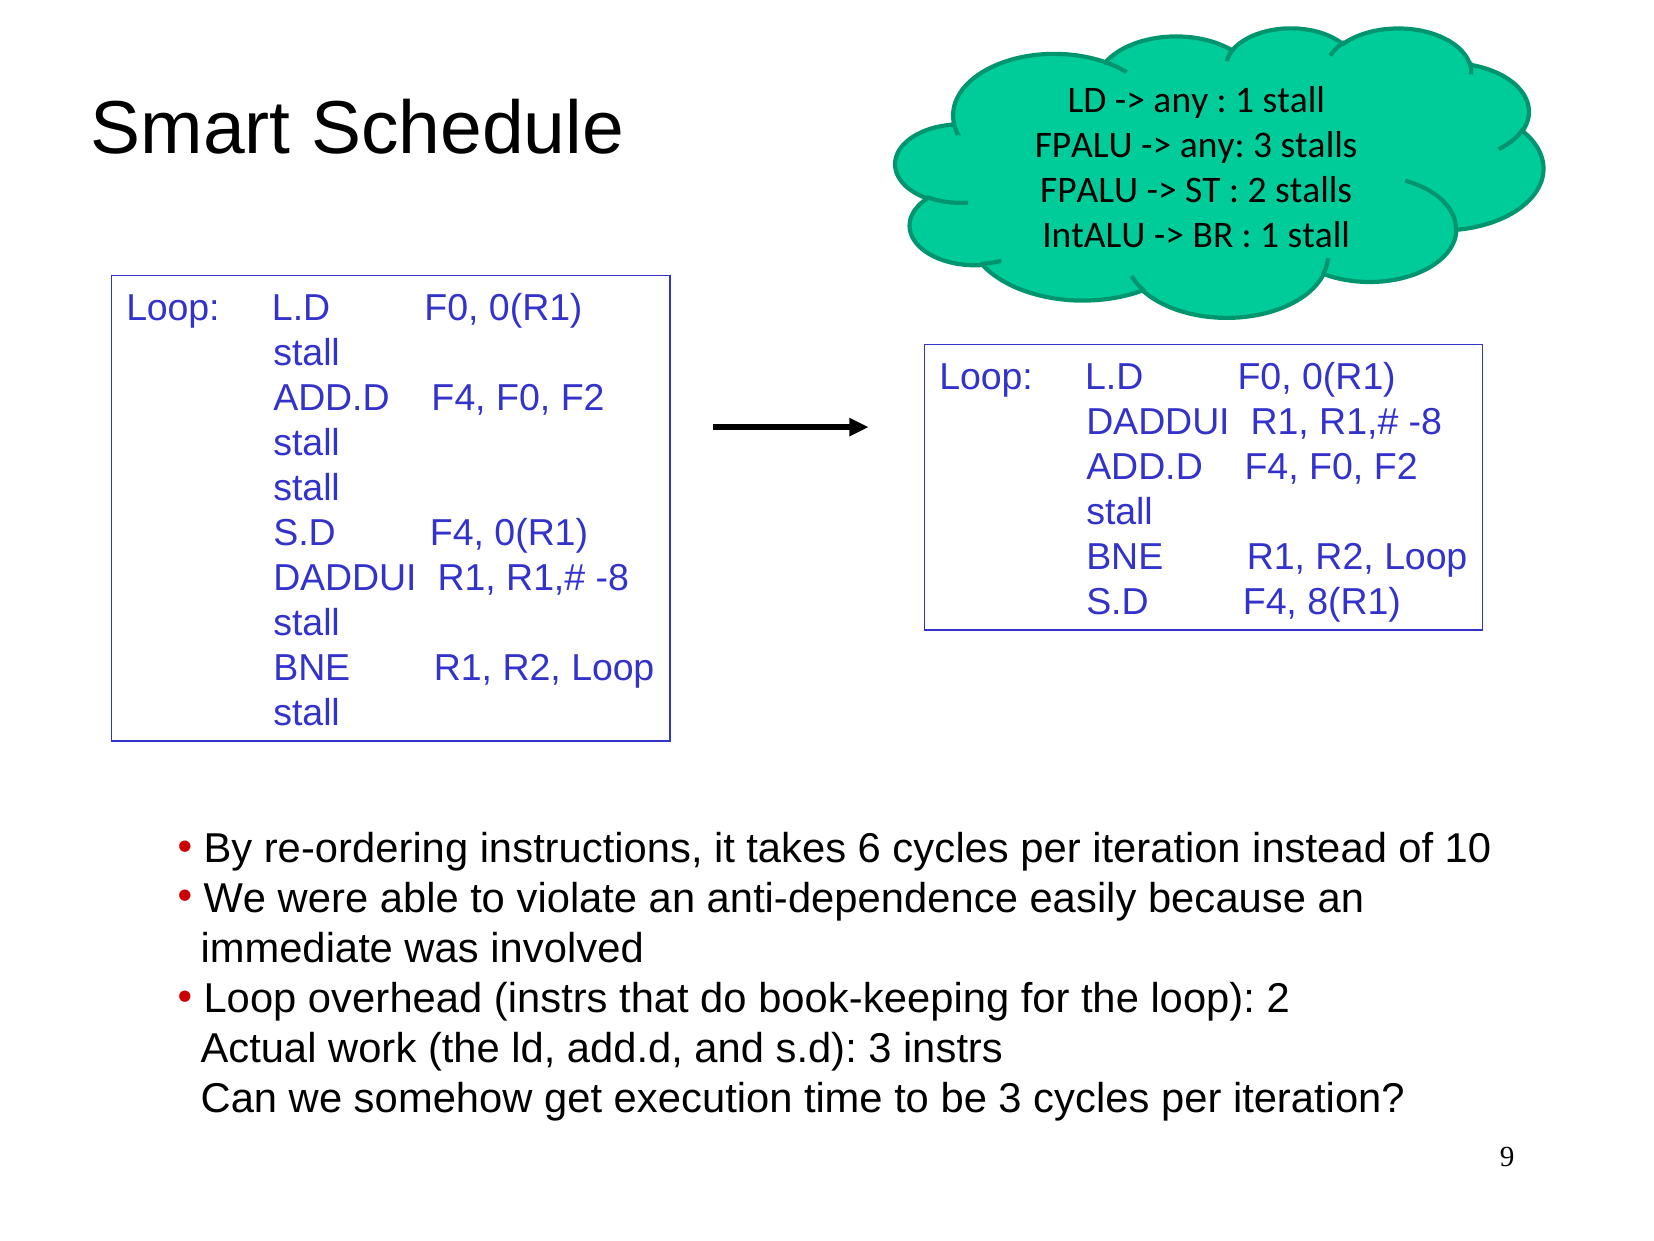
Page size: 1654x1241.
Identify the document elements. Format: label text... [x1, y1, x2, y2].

text_box <number> [1184, 1129, 1530, 1213]
text_box By re-ordering instructions, it takes 6 cycles per iteration instead of 10 We were able to violate an anti-dependence easily because an immediate was involved Loop overhead (instrs that do book-keeping for the loop): 2 Actual work (the ld, add.d, and s.d): 3 instrs Can we somehow get execution time to be 3 cycles per iteration? [162, 812, 1508, 1129]
text_box Loop: L.D F0, 0(R1) stall ADD.D F4, F0, F2 stall stall S.D F4, 0(R1) DADDUI R1, R1,# -8 stall BNE R1, R2, Loop stall [111, 275, 670, 741]
text_box Smart Schedule [75, 71, 640, 177]
text_box Loop: L.D F0, 0(R1) DADDUI R1, R1,# -8 ADD.D F4, F0, F2 stall BNE R1, R2, Loop S.D F4, 8(R1) [924, 344, 1483, 630]
text_box LD -> any : 1 stall FPALU -> any: 3 stalls FPALU -> ST : 2 stalls IntALU -> BR : 1 stall [895, 28, 1544, 318]
